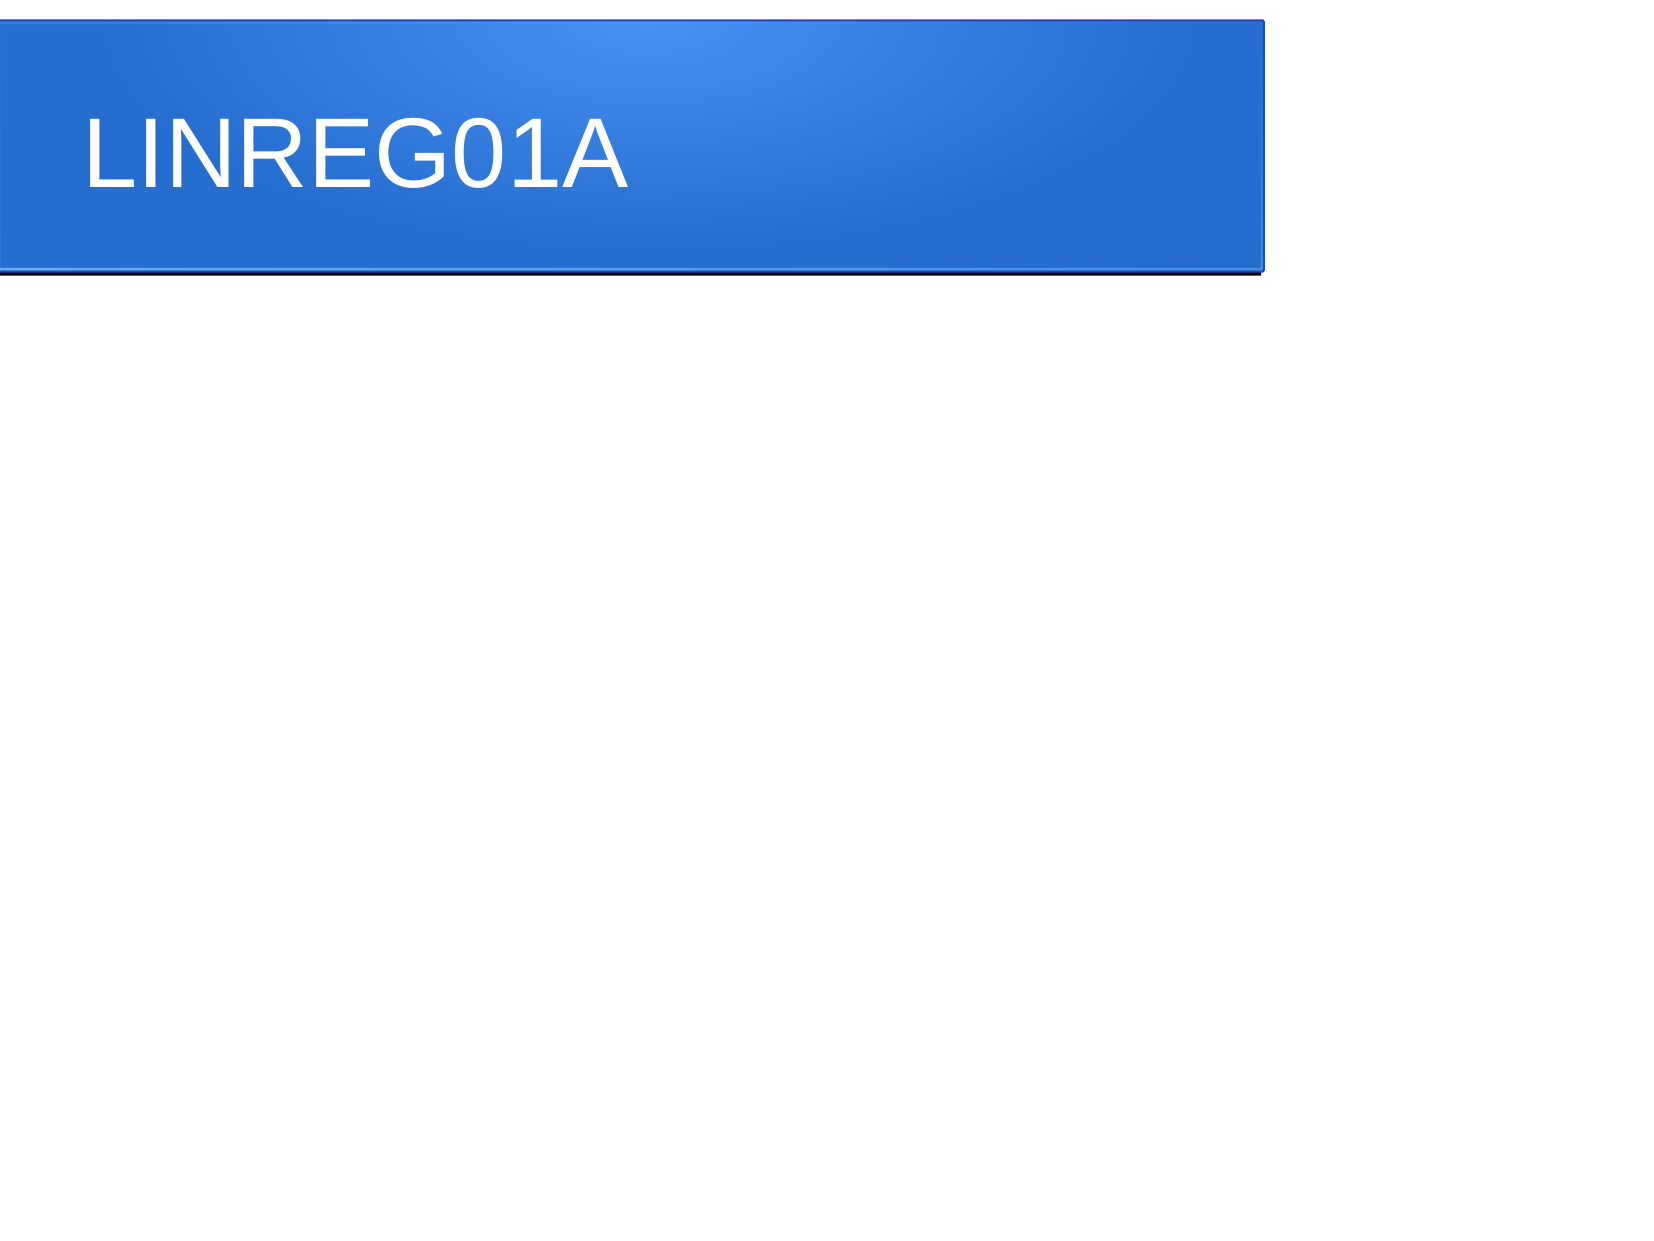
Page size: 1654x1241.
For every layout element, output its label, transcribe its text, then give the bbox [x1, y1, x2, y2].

title LINREG01A [82, 49, 1250, 257]
